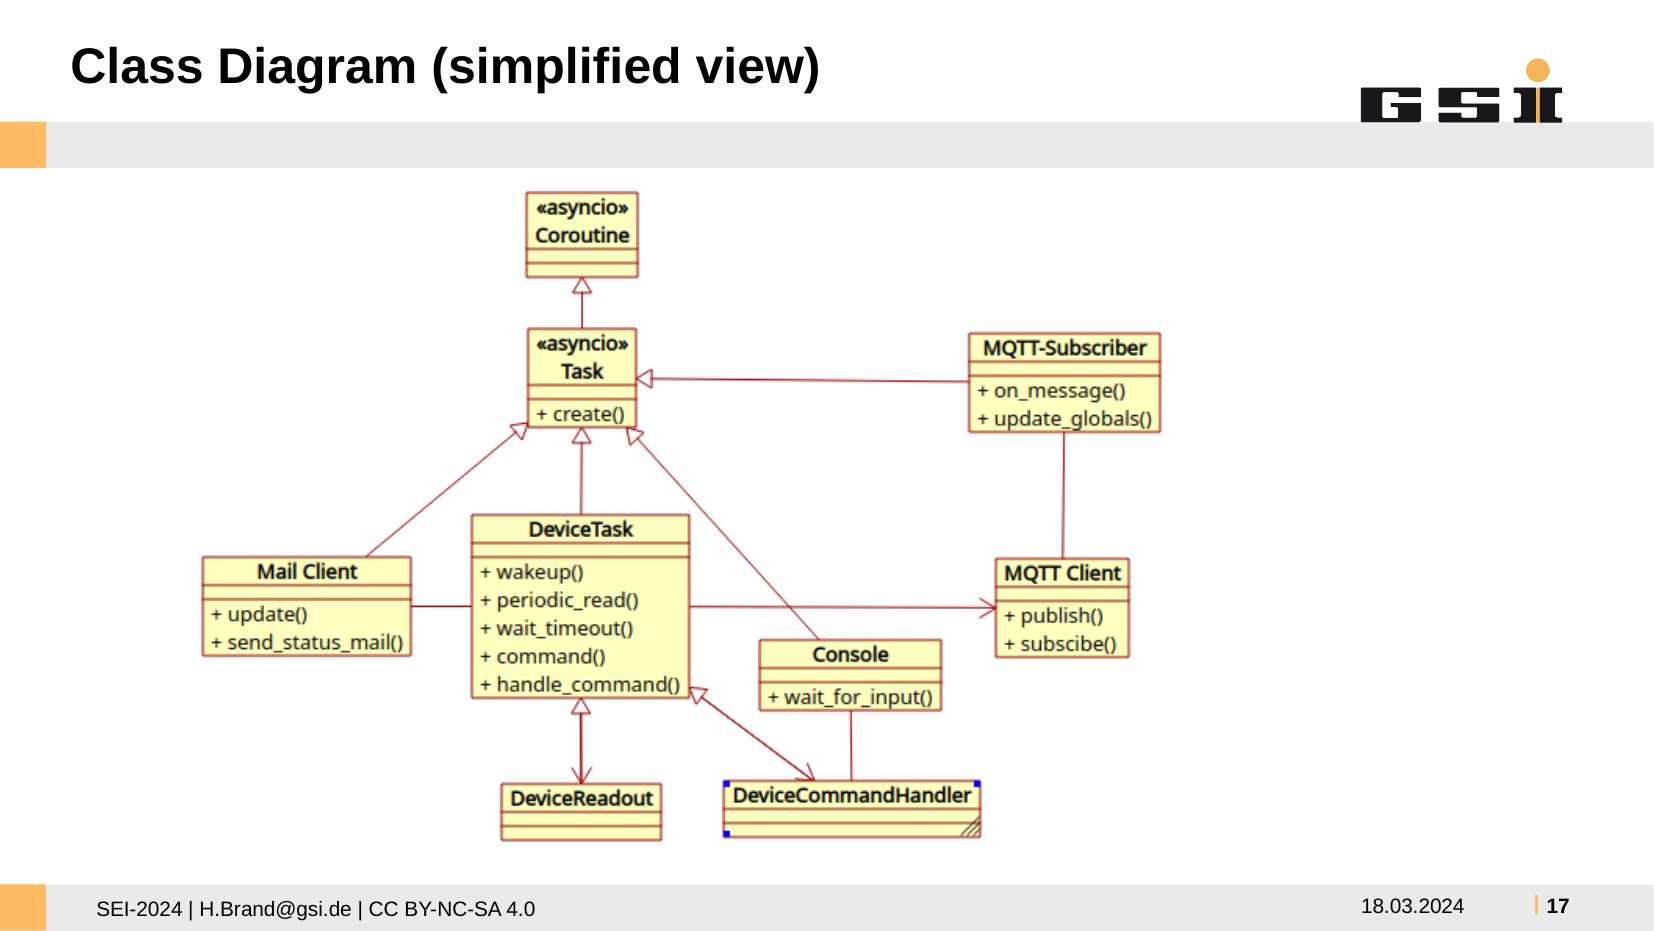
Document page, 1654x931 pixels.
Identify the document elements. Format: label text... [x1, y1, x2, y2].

title Class Diagram (simplified view) [70, 13, 1081, 120]
picture [1359, 56, 1564, 125]
picture [189, 182, 1176, 853]
